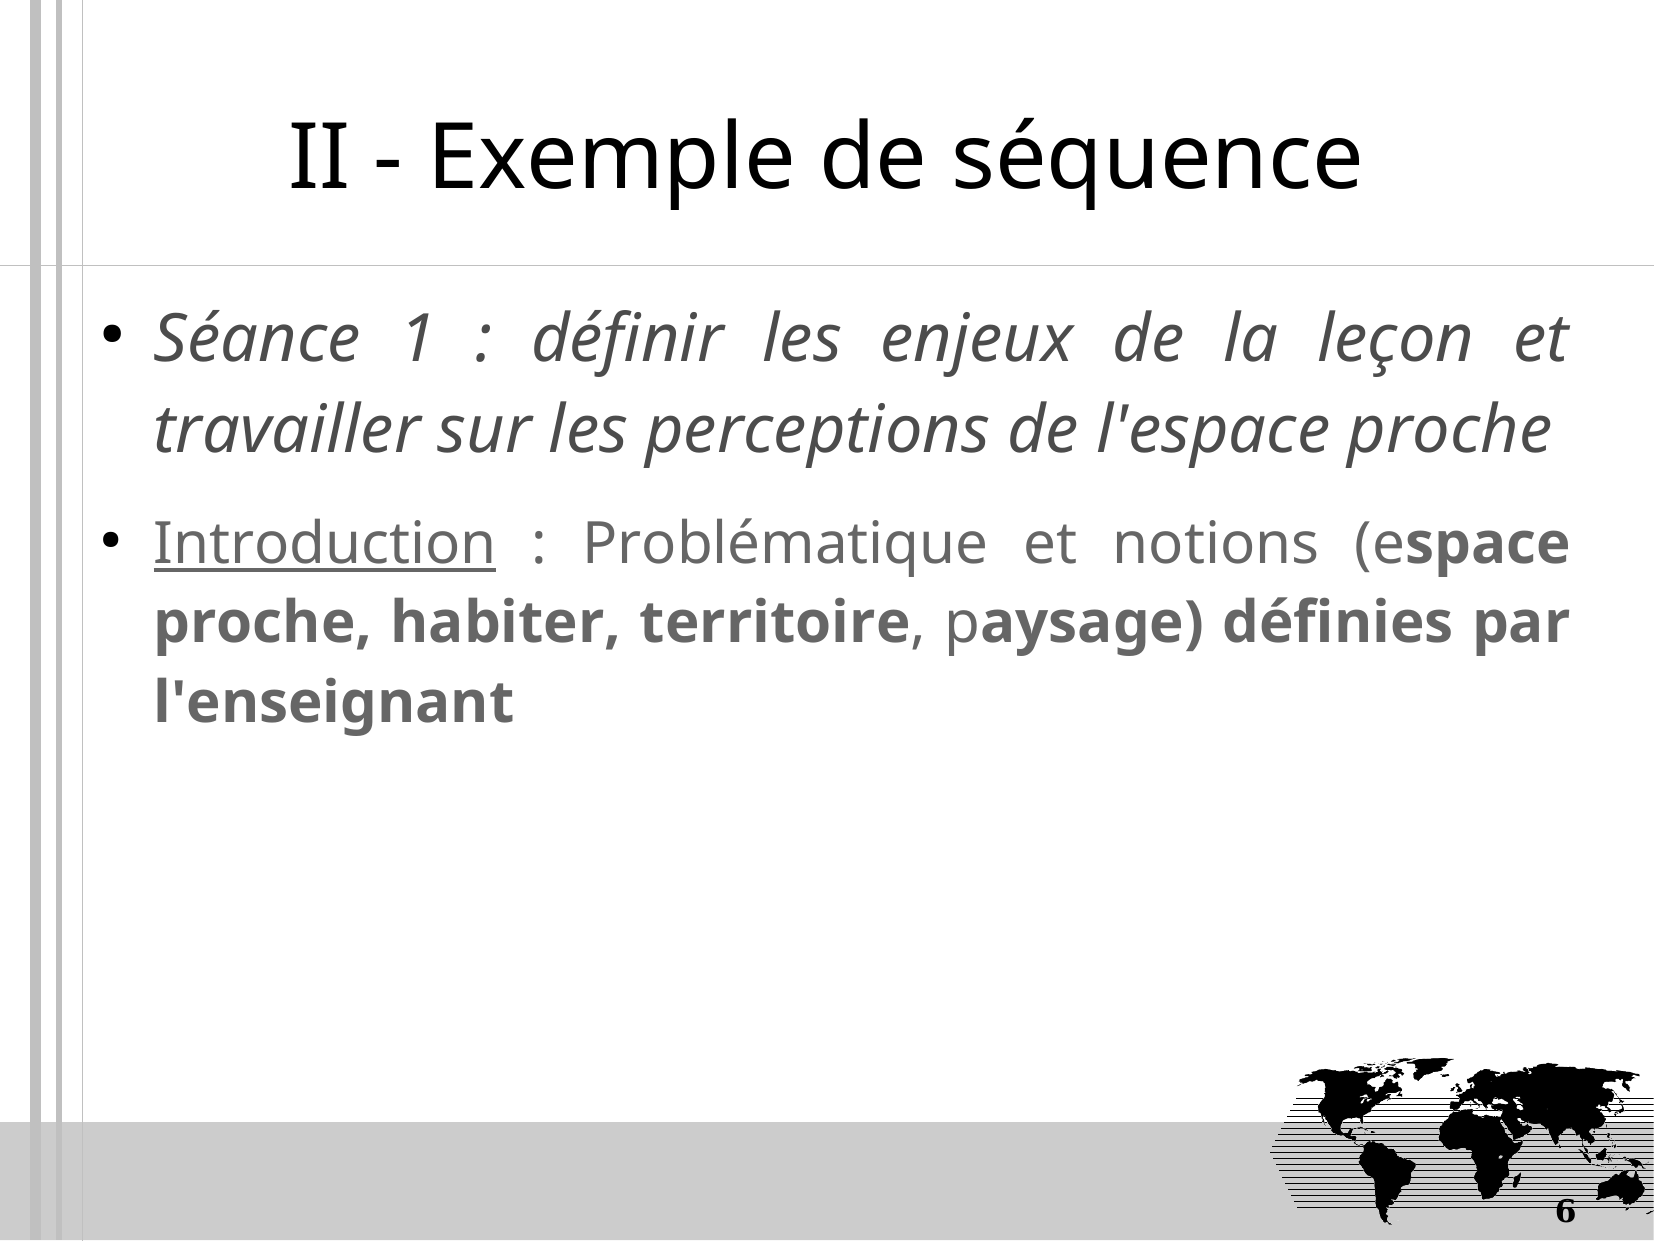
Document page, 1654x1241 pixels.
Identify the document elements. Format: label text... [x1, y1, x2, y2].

picture [1293, 1054, 1654, 1235]
title II - Exemple de séquence [82, 49, 1571, 257]
list Séance 1 : définir les enjeux de la leçon et travailler sur les perceptions de l'espace proche Introduction : Problématique et notions (espace proche, habiter, territoire, paysage) définies par l'enseignant [82, 290, 1571, 1178]
